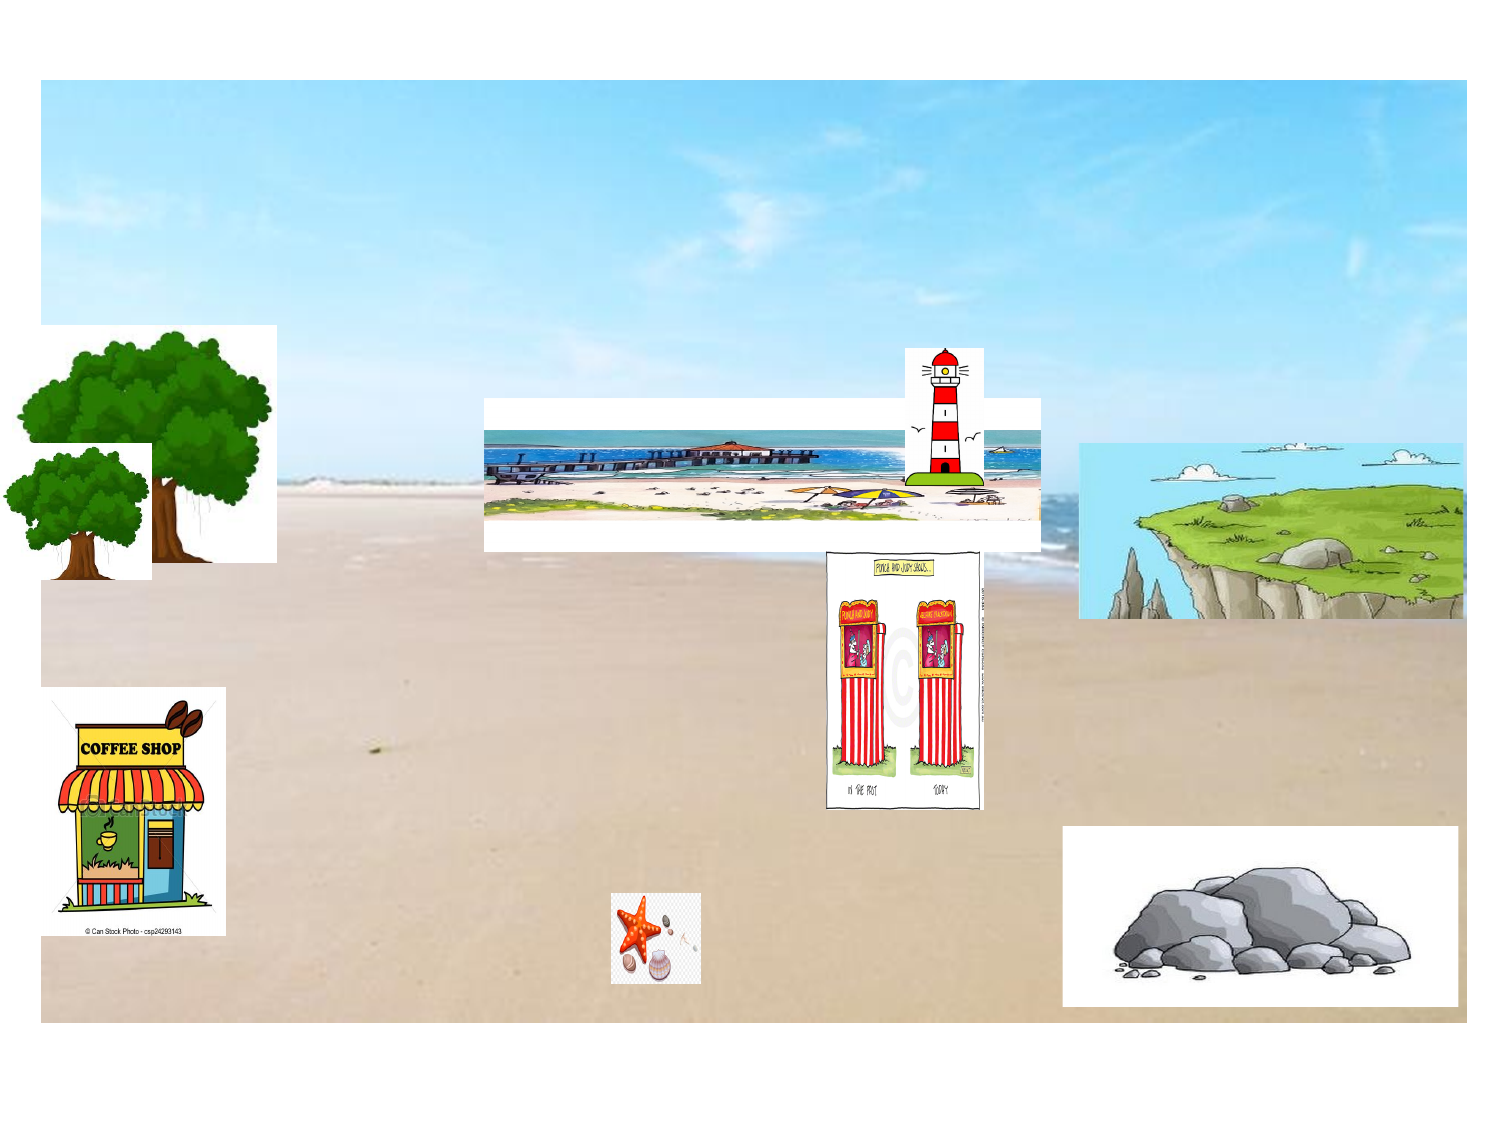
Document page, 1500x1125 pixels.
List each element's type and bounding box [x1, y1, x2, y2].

picture [0, 80, 1467, 1023]
